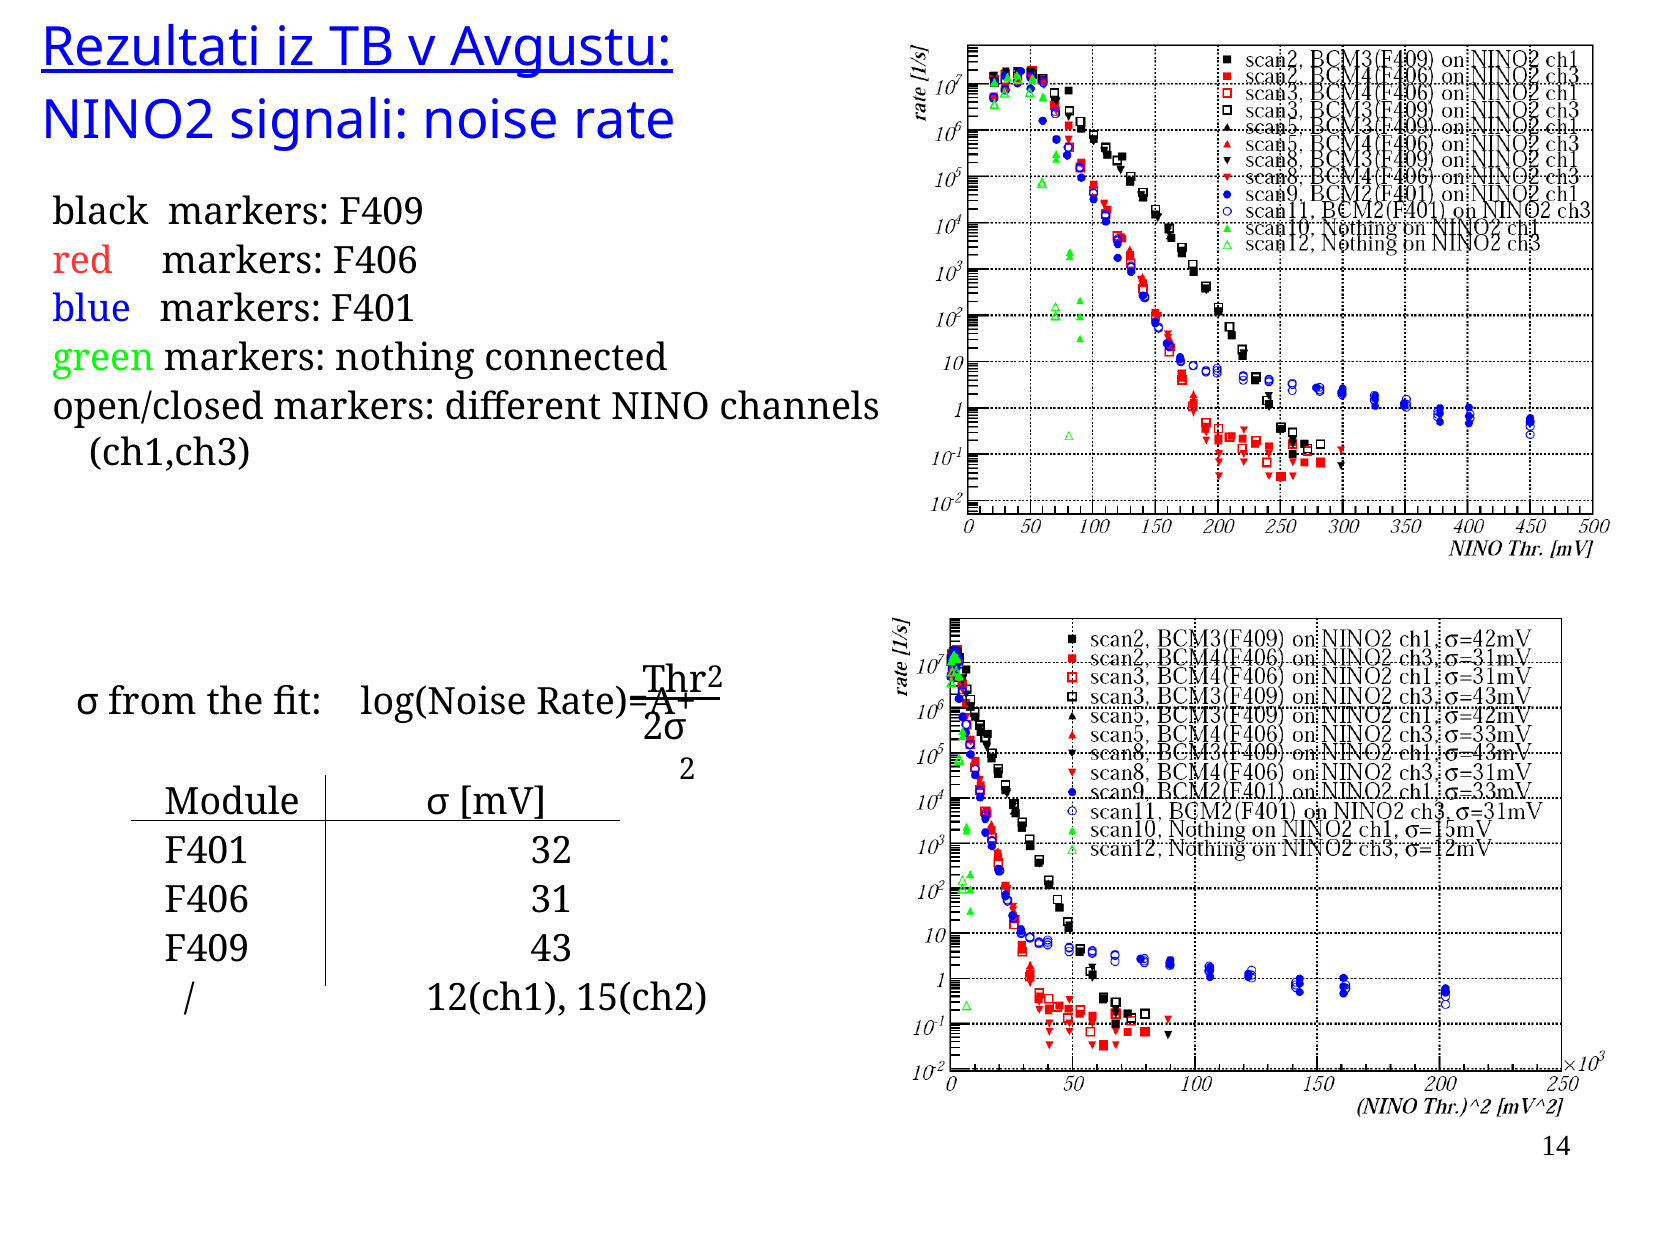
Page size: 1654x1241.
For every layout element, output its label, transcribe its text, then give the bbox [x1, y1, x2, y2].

list black markers: F409 red markers: F406 blue markers: F401 green markers: nothing connected open/closed markers: different NINO channels (ch1,ch3) [37, 187, 908, 400]
list Thr2 [627, 655, 748, 715]
list σ from the fit: log(Noise Rate)=A+ [61, 677, 689, 767]
picture [901, 37, 1613, 563]
title Rezultati iz TB v Avgustu: NINO2 signali: noise rate [41, 18, 1351, 144]
list 2σ2 [627, 715, 703, 762]
list Module σ [mV] F401 32 F406 31 F409 43 / 12(ch1), 15(ch2) [149, 778, 788, 991]
list Module σ [mV] F401 32 F406 31 F409 43 / 12(ch1), 15(ch2) [149, 778, 325, 820]
picture [873, 599, 1613, 1126]
